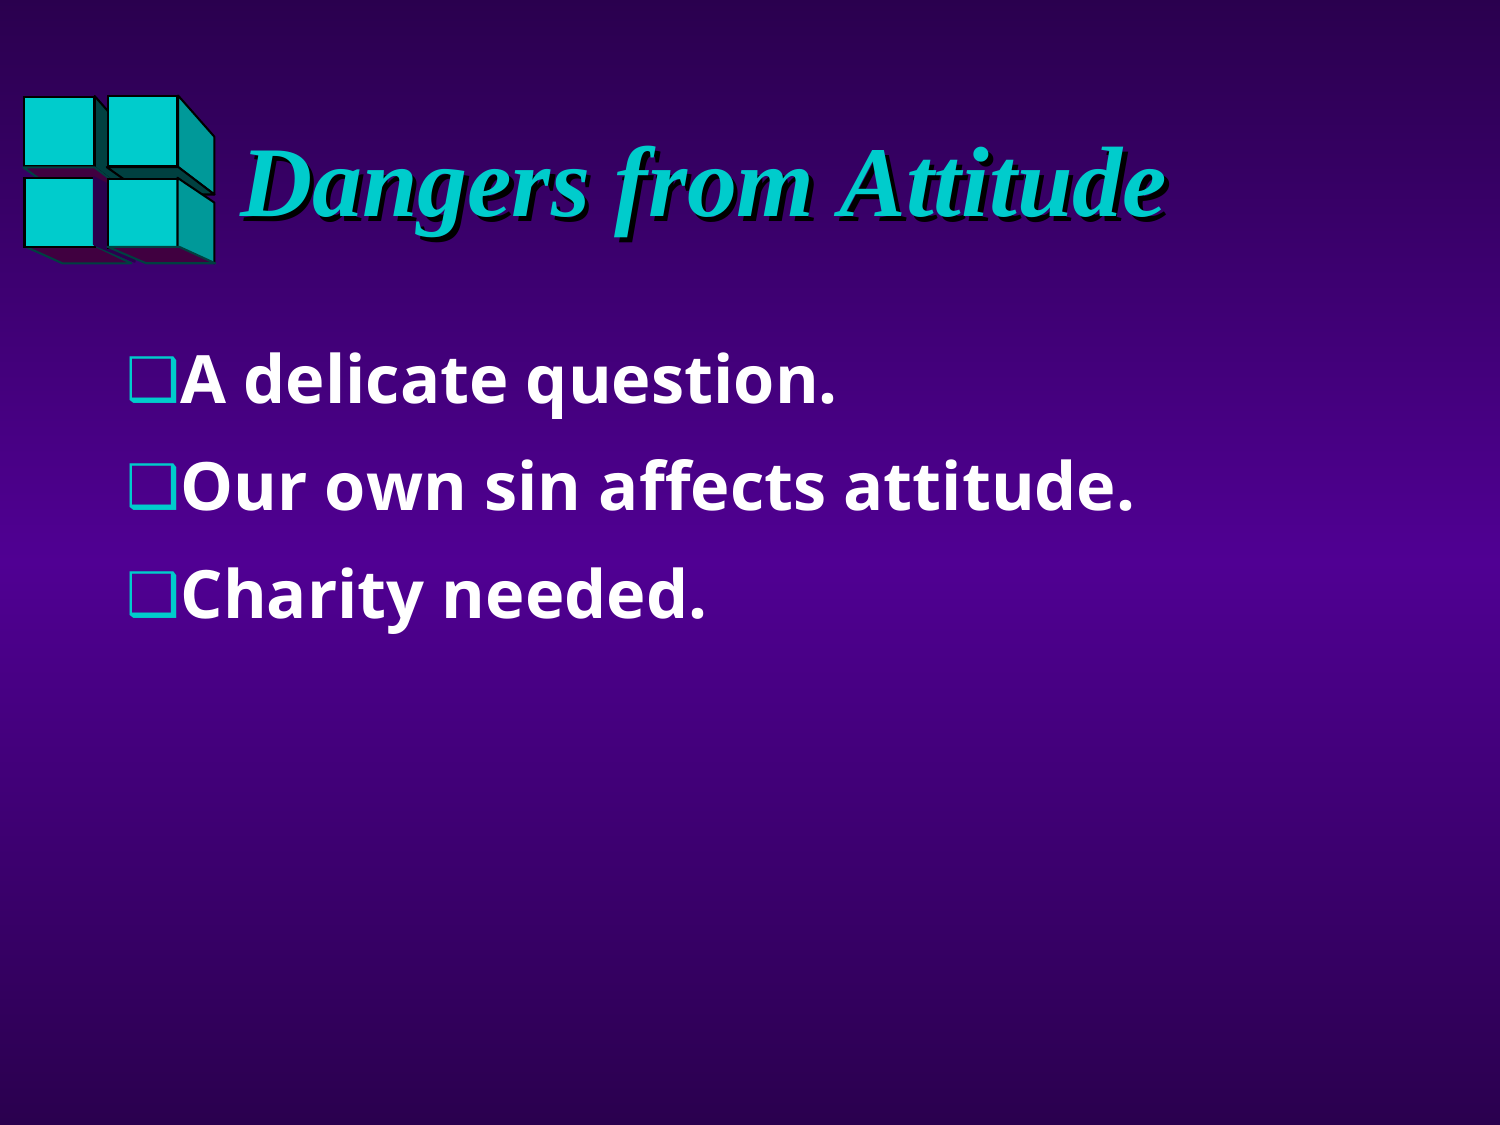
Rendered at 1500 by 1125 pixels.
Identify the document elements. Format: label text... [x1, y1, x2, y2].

title Dangers from Attitude [224, 78, 1388, 288]
list A delicate question. Our own sin affects attitude. Charity needed. [112, 324, 1388, 1001]
